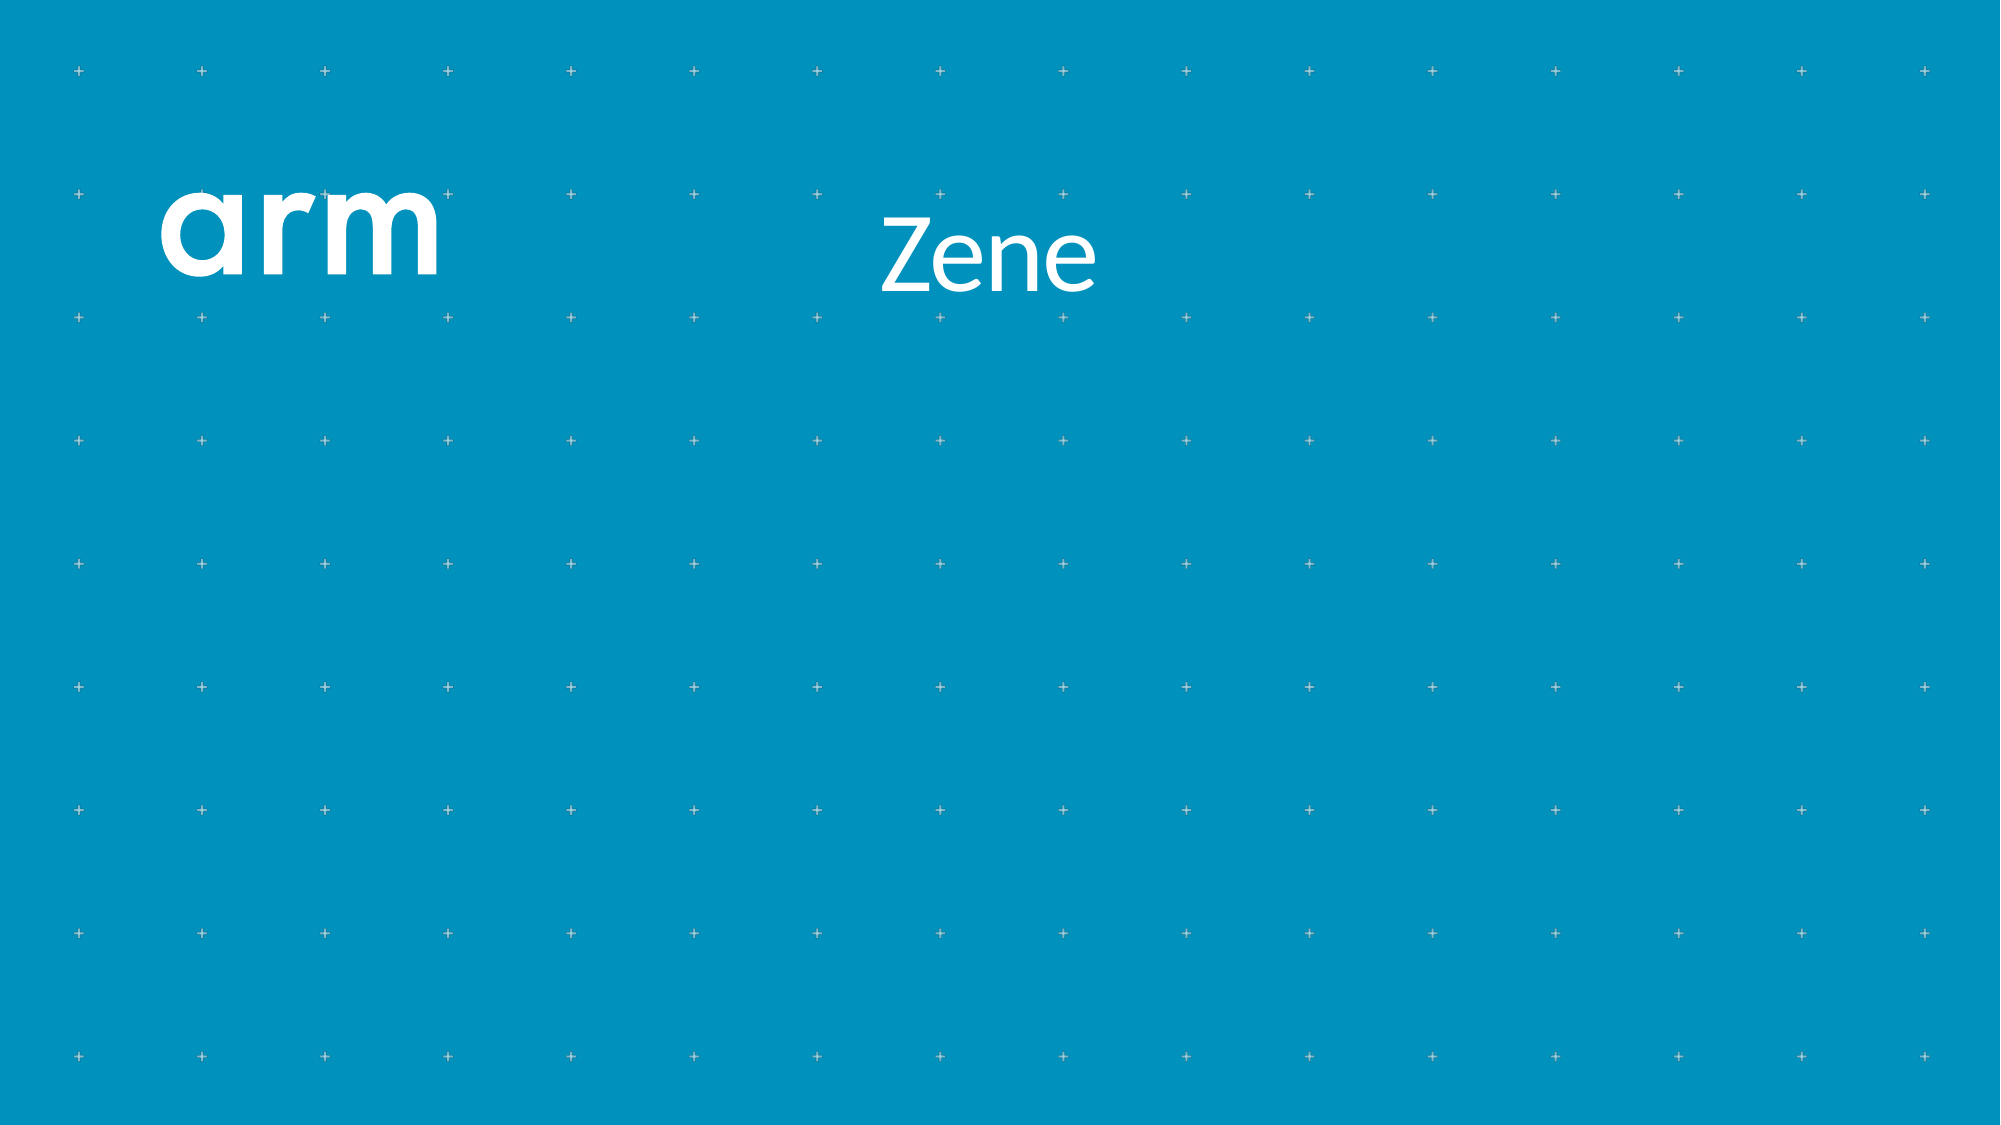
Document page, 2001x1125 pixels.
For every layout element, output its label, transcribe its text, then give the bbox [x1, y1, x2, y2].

title Zene [879, 198, 1839, 448]
